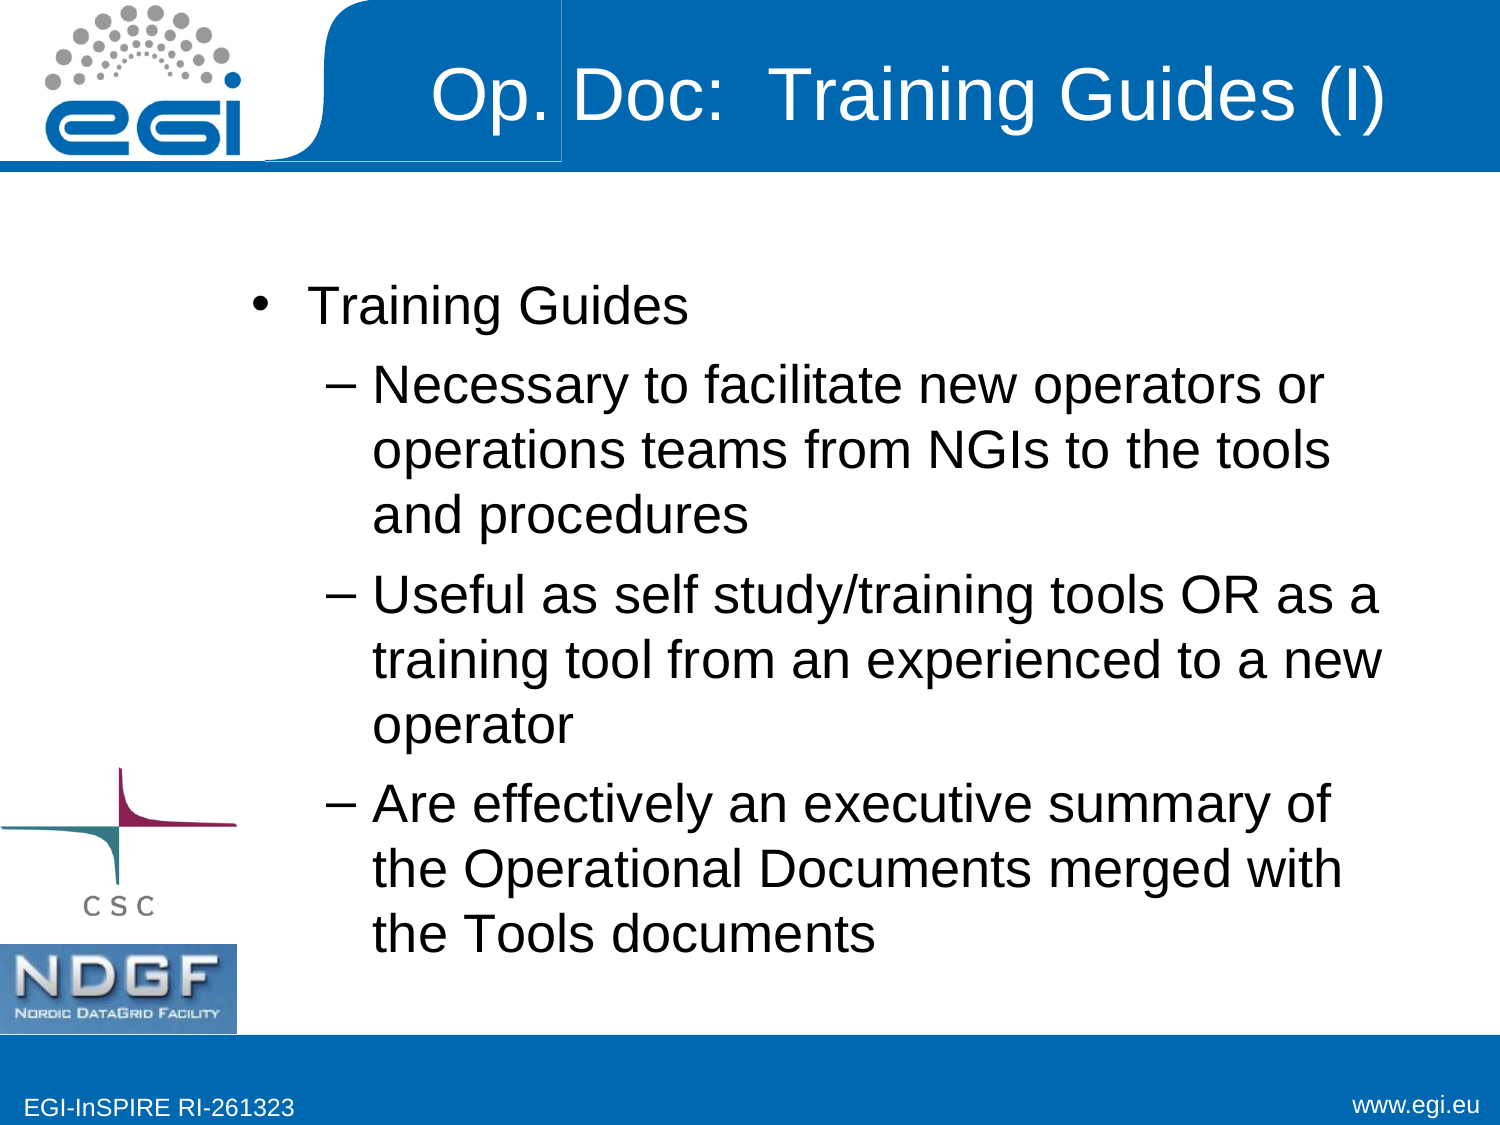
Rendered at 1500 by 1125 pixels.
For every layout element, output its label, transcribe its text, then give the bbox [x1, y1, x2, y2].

list Training Guides Necessary to facilitate new operators or operations teams from NGIs to the tools and procedures Useful as self study/training tools OR as a training tool from an experienced to a new operator Are effectively an executive summary of the Operational Documents merged with the Tools documents [236, 262, 1426, 1006]
picture [0, 767, 236, 916]
picture [0, 944, 237, 1034]
picture [0, 0, 265, 161]
title Op. Doc: Training Guides (I) [348, 0, 1471, 208]
